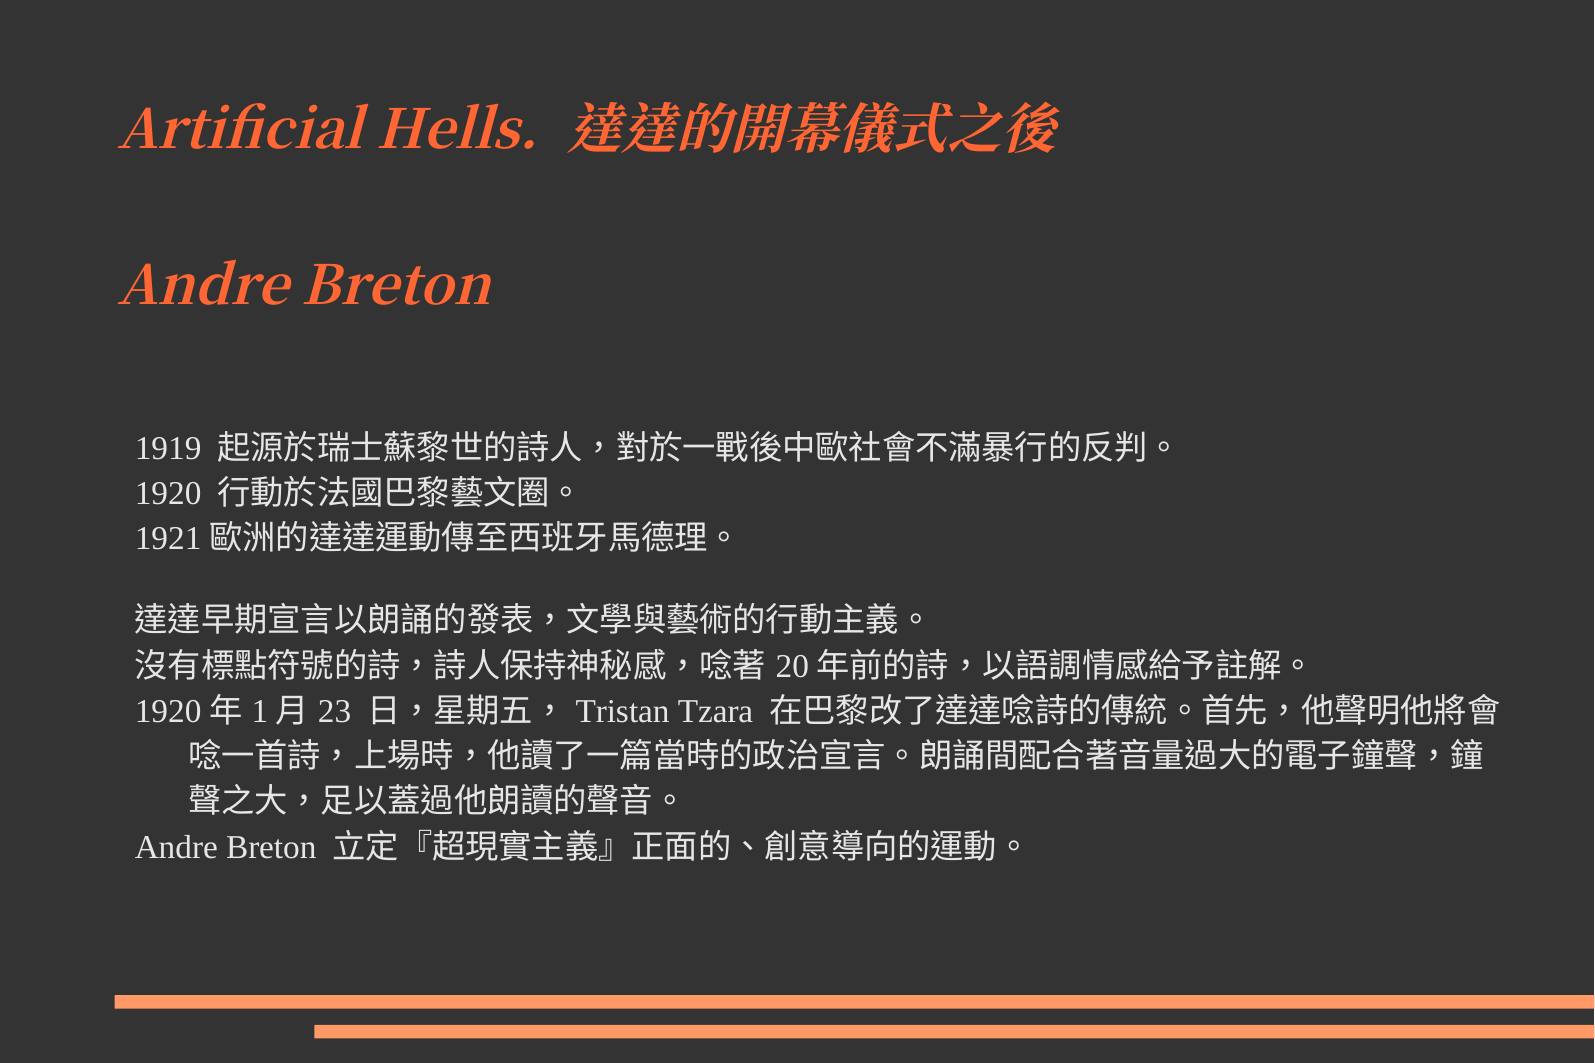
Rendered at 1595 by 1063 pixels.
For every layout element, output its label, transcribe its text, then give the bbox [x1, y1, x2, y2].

list 1919 起源於瑞士蘇黎世的詩人，對於一戰後中歐社會不滿暴行的反判。 1920 行動於法國巴黎藝文圈。 1921歐洲的達達運動傳至西班牙馬德理。 達達早期宣言以朗誦的發表，文學與藝術的行動主義。 沒有標點符號的詩，詩人保持神秘感，唸著20年前的詩，以語調情感給予註解。 1920年1月23 日，星期五，Tristan Tzara 在巴黎改了達達唸詩的傳統。首先，他聲明他將會唸一首詩，上場時，他讀了一篇當時的政治宣言。朗誦間配合著音量過大的電子鐘聲，鐘聲之大，足以蓋過他朗讀的聲音。 Andre Breton 立定『超現實主義』正面的、創意導向的運動。 [117, 423, 1505, 857]
title Artificial Hells. 達達的開幕儀式之後 Andre Breton [117, 41, 1479, 423]
